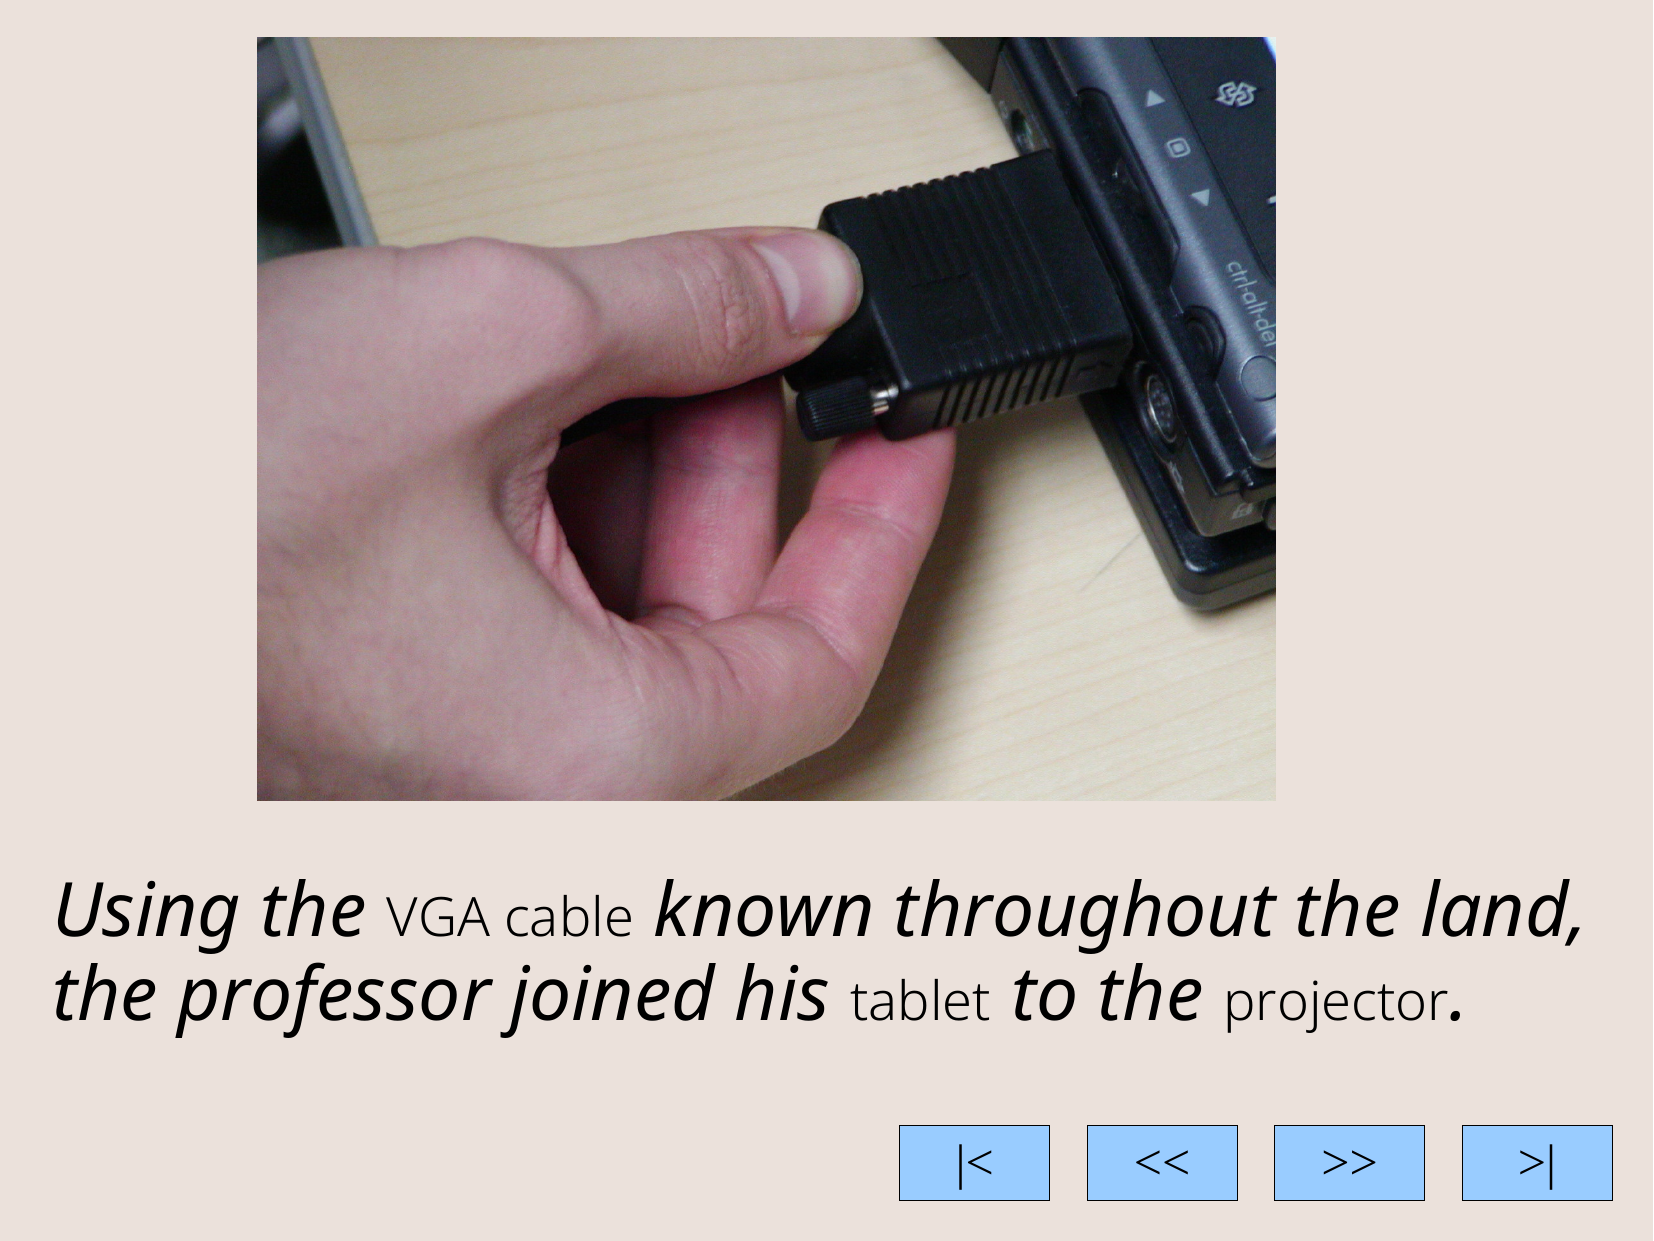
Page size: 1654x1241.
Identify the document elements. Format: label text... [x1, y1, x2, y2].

text_box Using the VGA cable known throughout the land, the professor joined his tablet to the projector. [37, 862, 1613, 1084]
picture [257, 37, 1276, 801]
